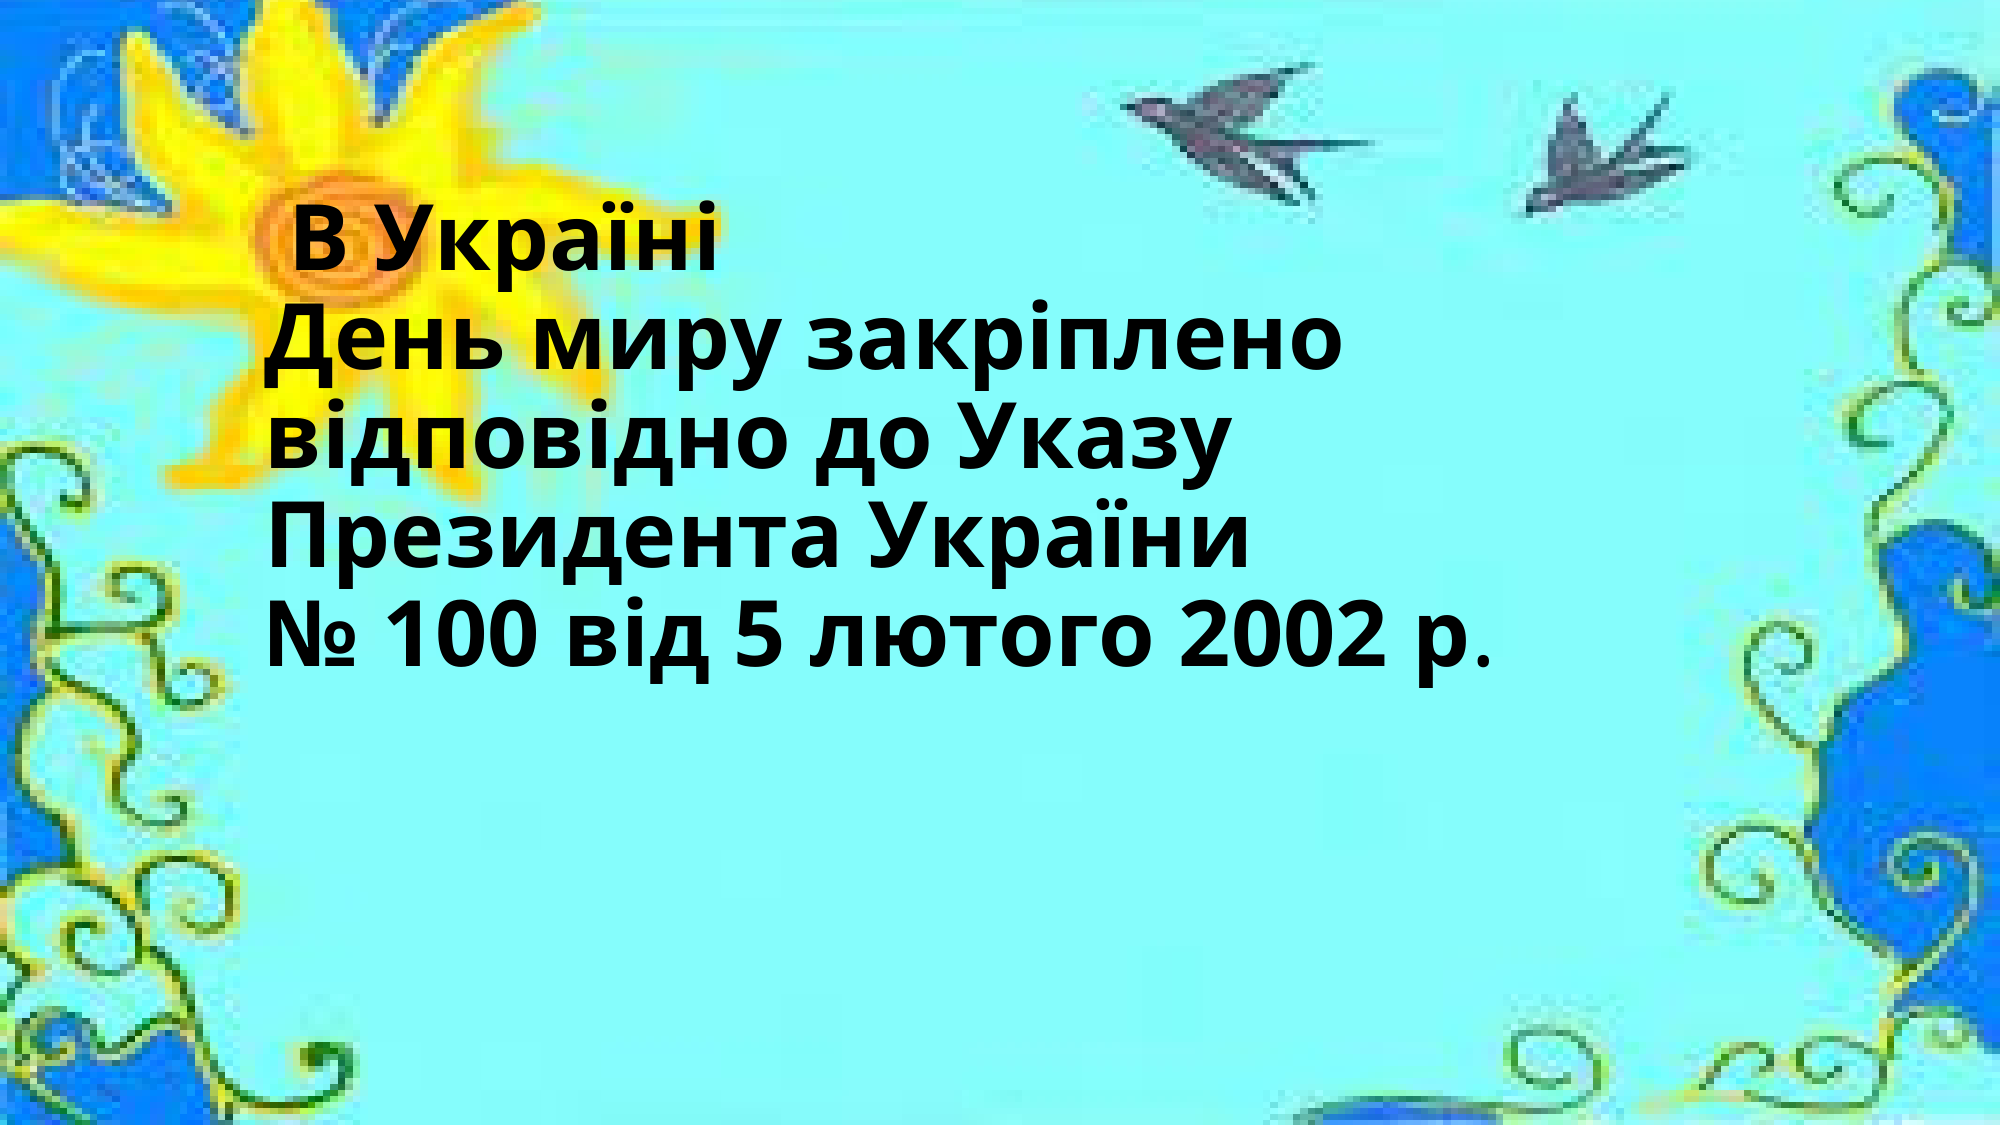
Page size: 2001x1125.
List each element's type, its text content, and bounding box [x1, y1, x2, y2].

picture [0, 0, 2000, 1125]
title В Україні День миру закріплено відповідно до Указу Президента України № 100 від 5 лютого 2002 р. [249, 184, 1750, 880]
